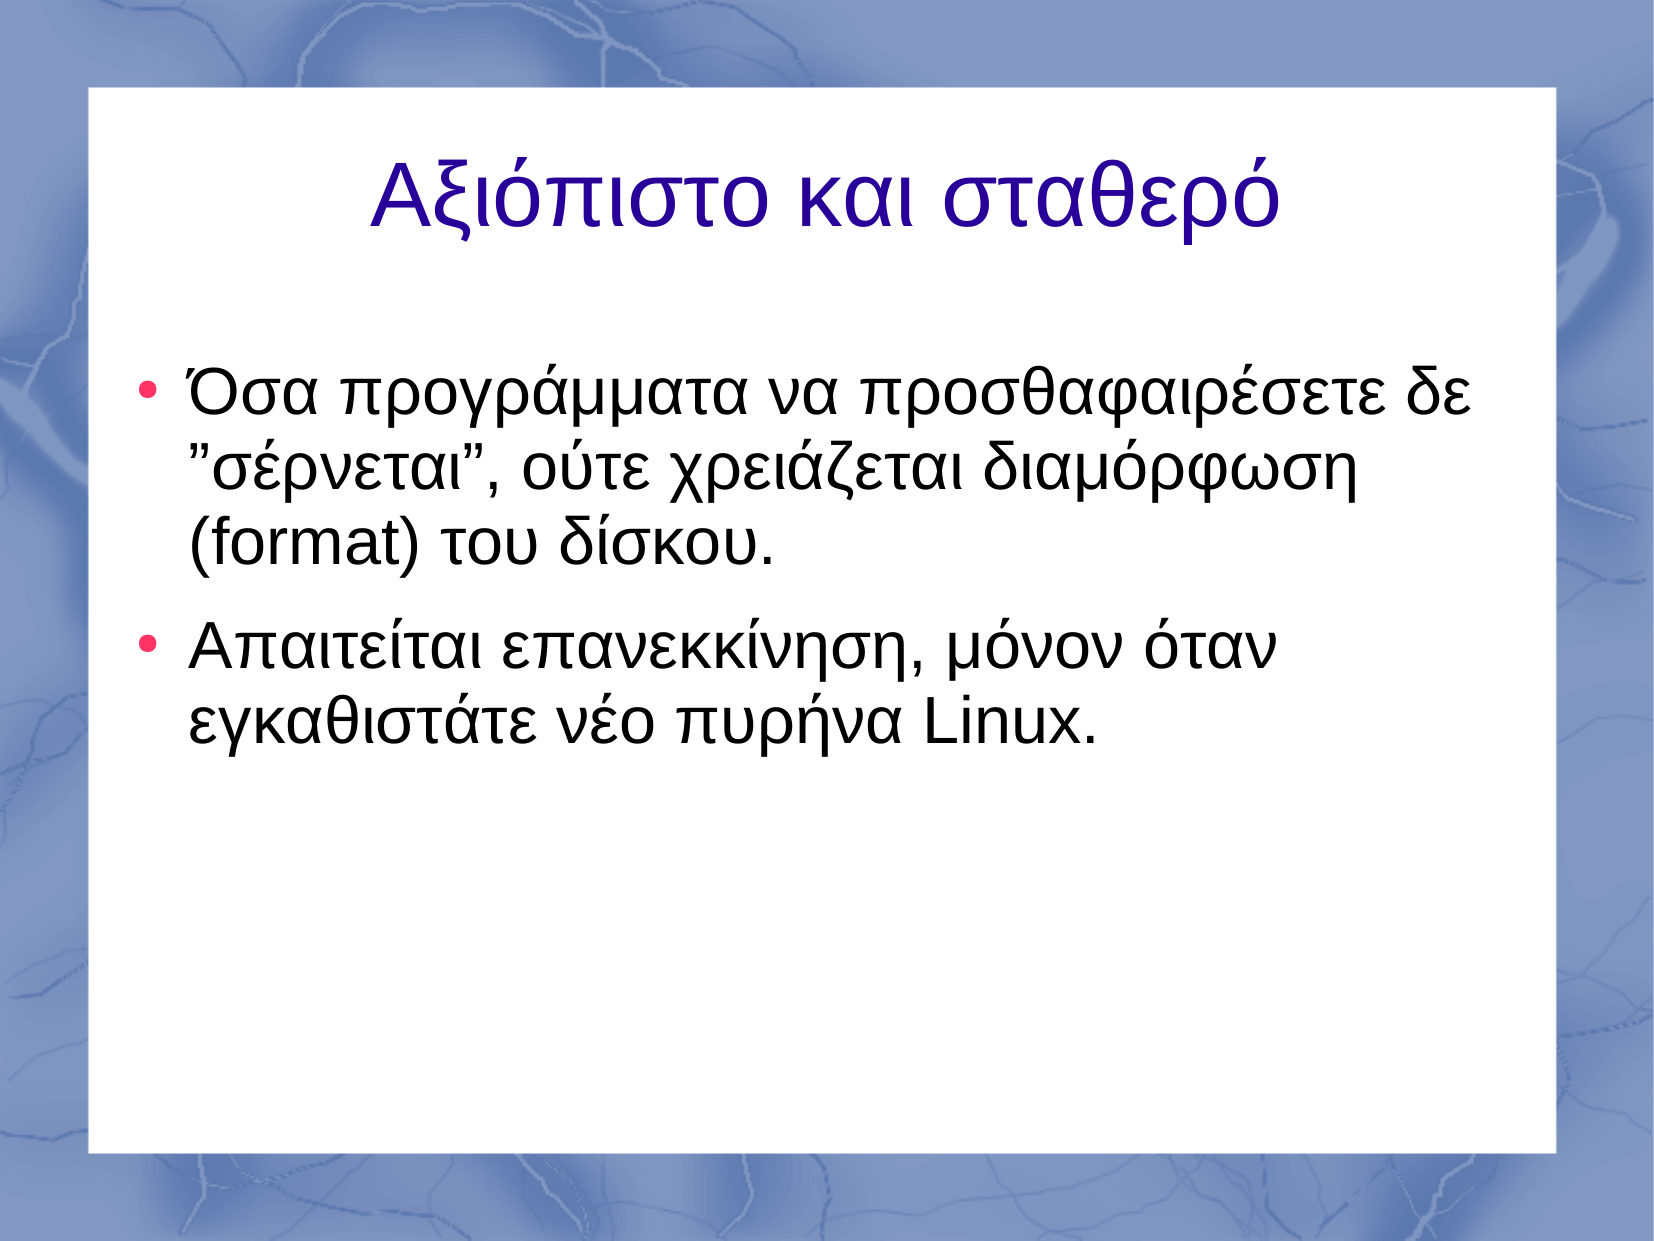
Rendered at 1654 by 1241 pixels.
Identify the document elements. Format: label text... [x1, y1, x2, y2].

picture [0, 0, 1654, 1241]
title Αξιόπιστο και σταθερό [118, 98, 1536, 291]
list Όσα προγράμματα να προσθαφαιρέσετε δε ”σέρνεται”, ούτε χρειάζεται διαμόρφωση (format) του δίσκου. Απαιτείται επανεκκίνηση, μόνον όταν εγκαθιστάτε νέο πυρήνα Linux. [118, 354, 1477, 1093]
